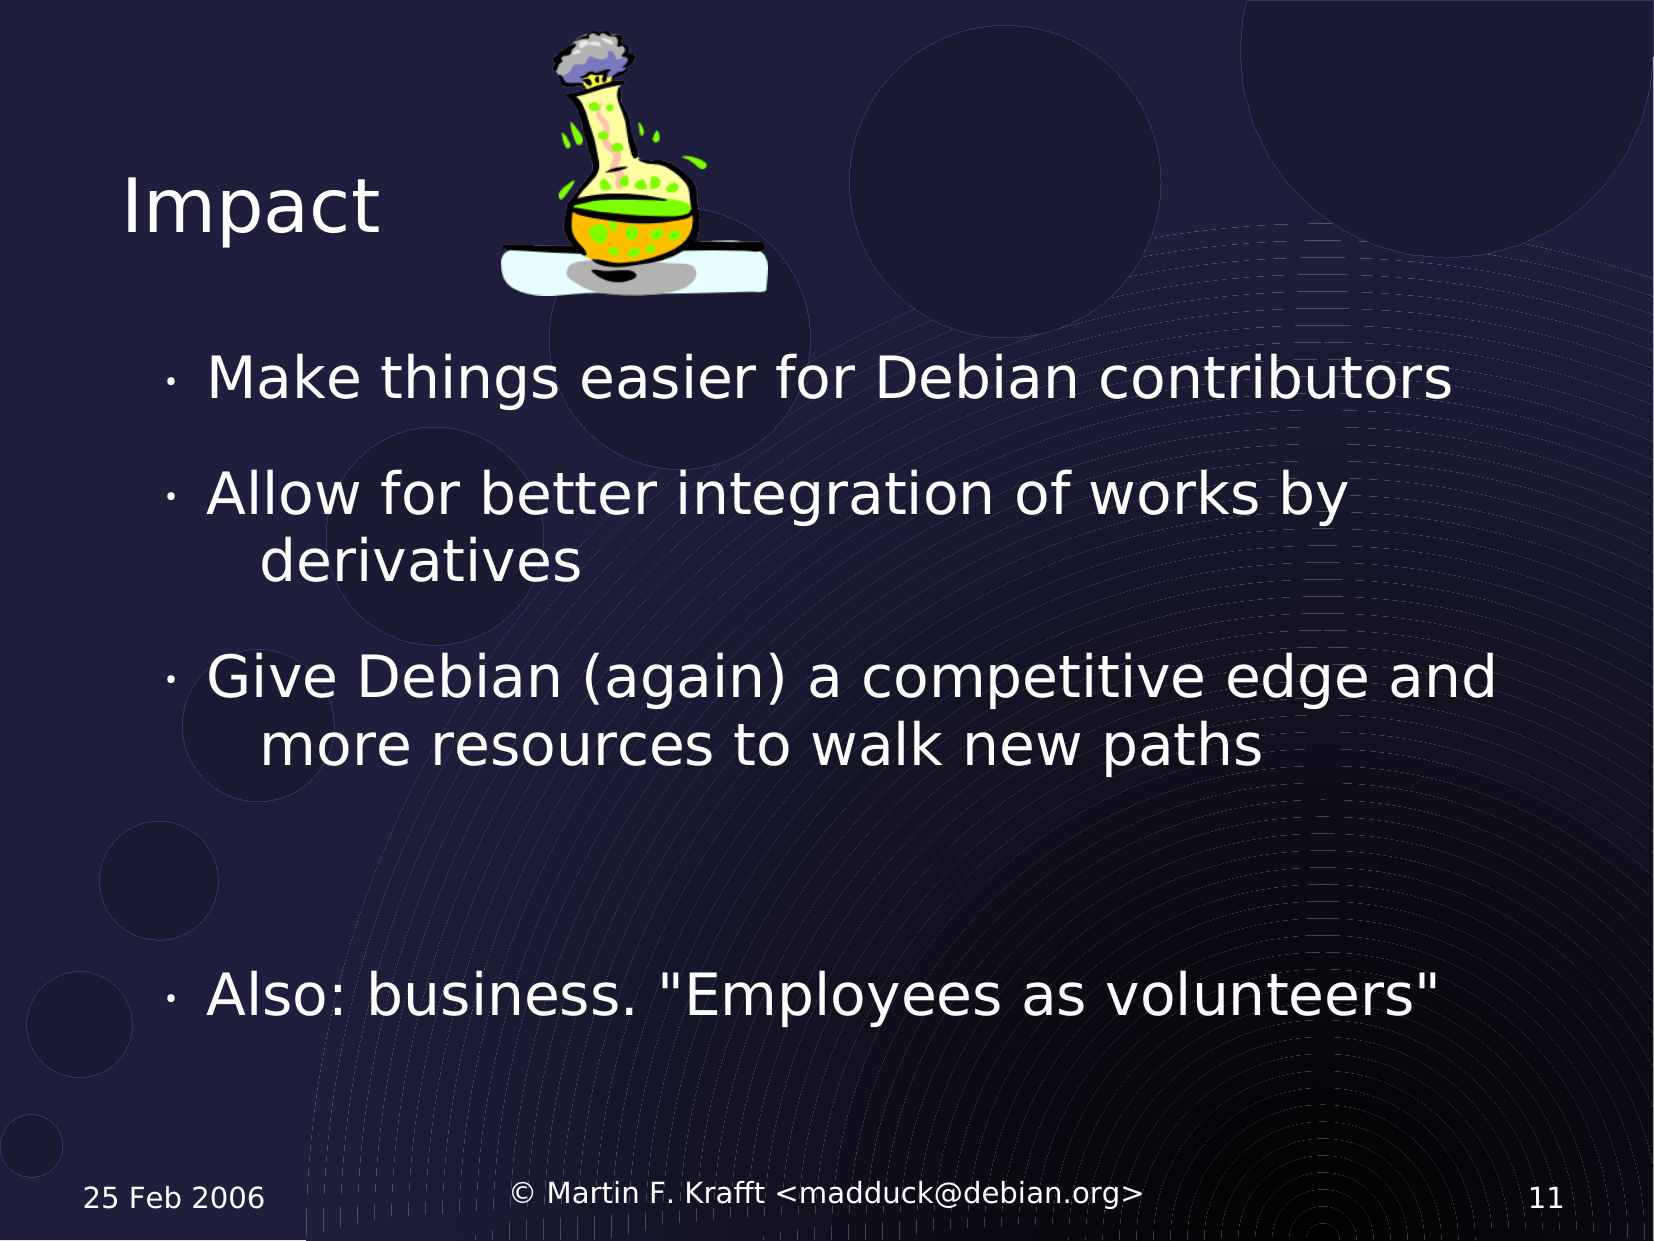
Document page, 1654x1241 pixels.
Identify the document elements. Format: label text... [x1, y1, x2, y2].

picture [501, 31, 768, 296]
title Impact [121, 102, 1534, 311]
list Make things easier for Debian contributors Allow for better integration of works by derivatives Give Debian (again) a competitive edge and more resources to walk new paths Also: business. "Employees as volunteers" [118, 344, 1534, 1127]
